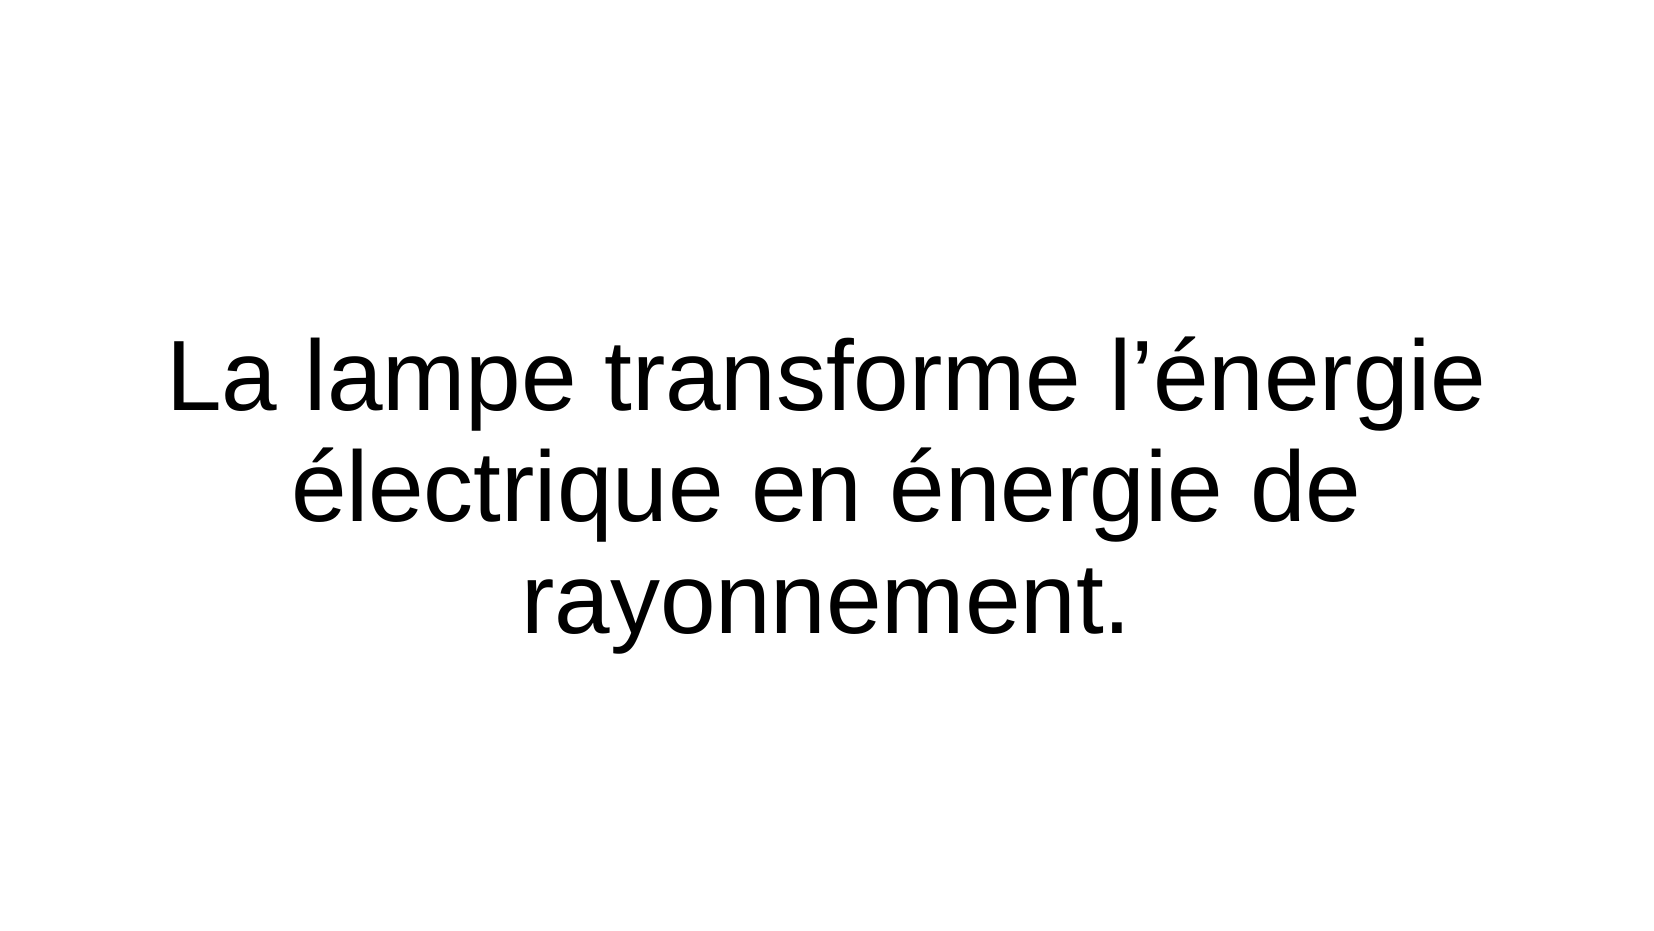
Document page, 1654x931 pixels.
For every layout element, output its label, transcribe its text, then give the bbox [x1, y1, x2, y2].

subtitle La lampe transforme l’énergie électrique en énergie de rayonnement. [82, 217, 1571, 758]
